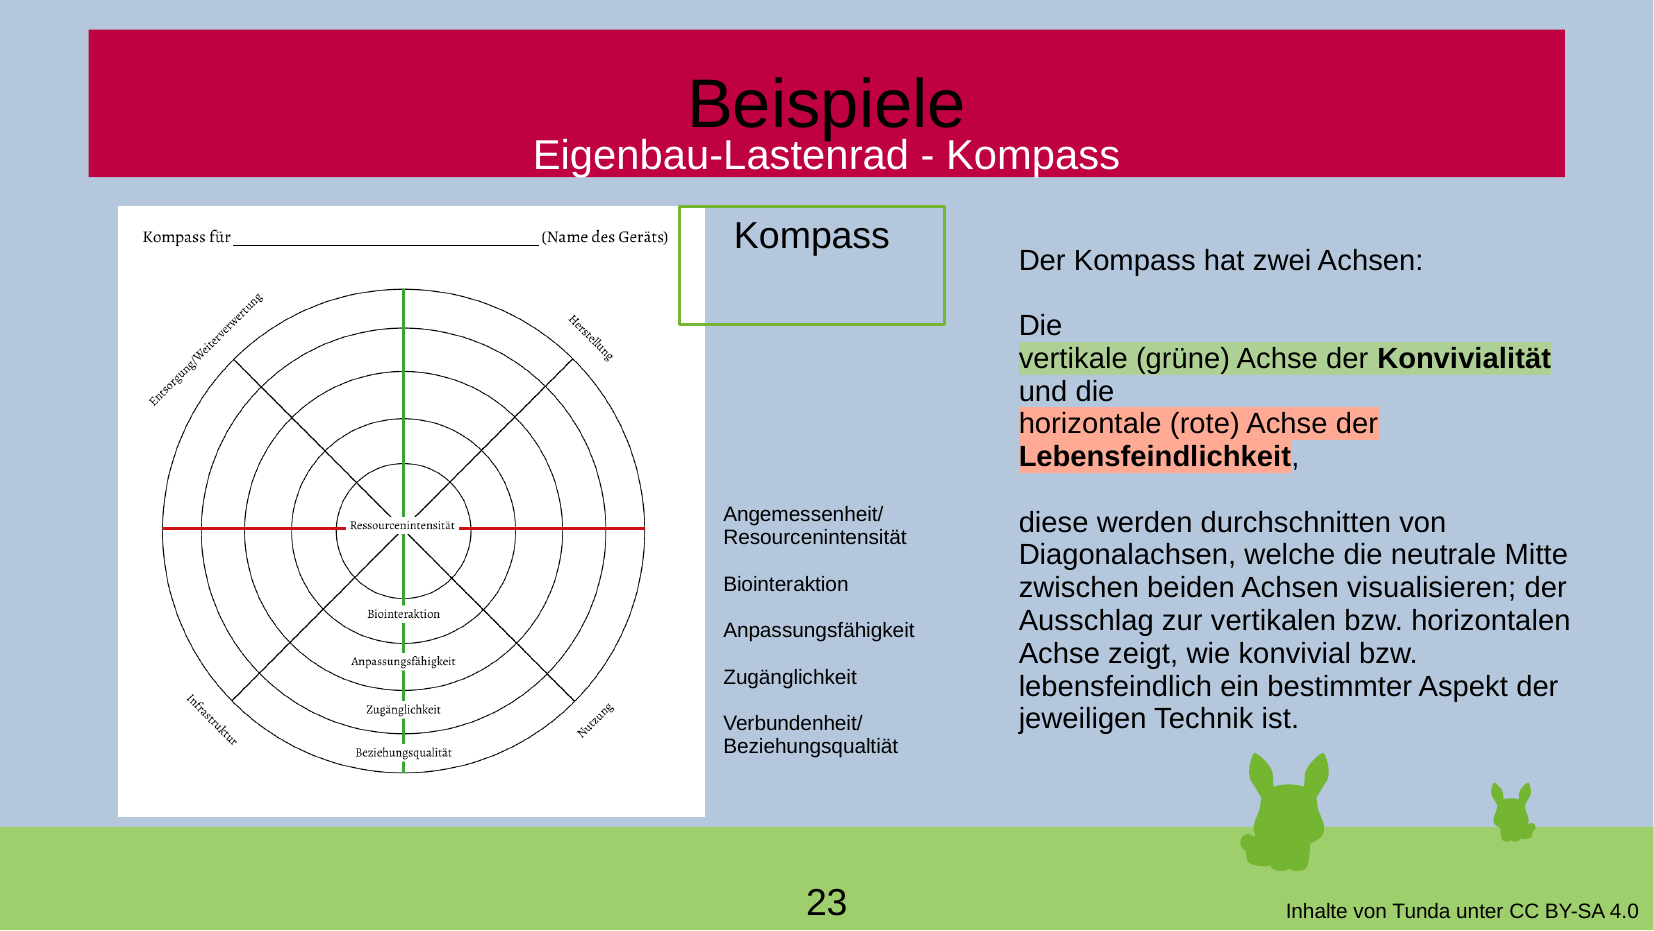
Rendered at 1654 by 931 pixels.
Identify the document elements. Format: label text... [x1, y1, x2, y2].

text_box Kompass [679, 206, 945, 325]
picture [118, 206, 705, 817]
title Beispiele [88, 29, 1565, 178]
text_box Der Kompass hat zwei Achsen: Die vertikale (grüne) Achse der Konvivialität und die horizontale (rote) Achse der Lebensfeindlichkeit, diese werden durchschnitten von Diagonalachsen, welche die neutrale Mitte zwischen beiden Achsen visualisieren; der Ausschlag zur vertikalen bzw. horizontalen Achse zeigt, wie konvivial bzw. lebensfeindlich ein bestimmter Aspekt der jeweiligen Technik ist. [1003, 236, 1595, 768]
text_box Angemessenheit/Resourcenintensität Biointeraktion Anpassungsfähigkeit Zugänglichkeit Verbundenheit/Beziehungsqualtiät [708, 495, 932, 766]
text_box <Foliennummer> [259, 874, 944, 931]
text_box Eigenbau-Lastenrad - Kompass [501, 124, 1152, 186]
text_box Inhalte von Tunda unter CC BY-SA 4.0 [944, 856, 1654, 931]
